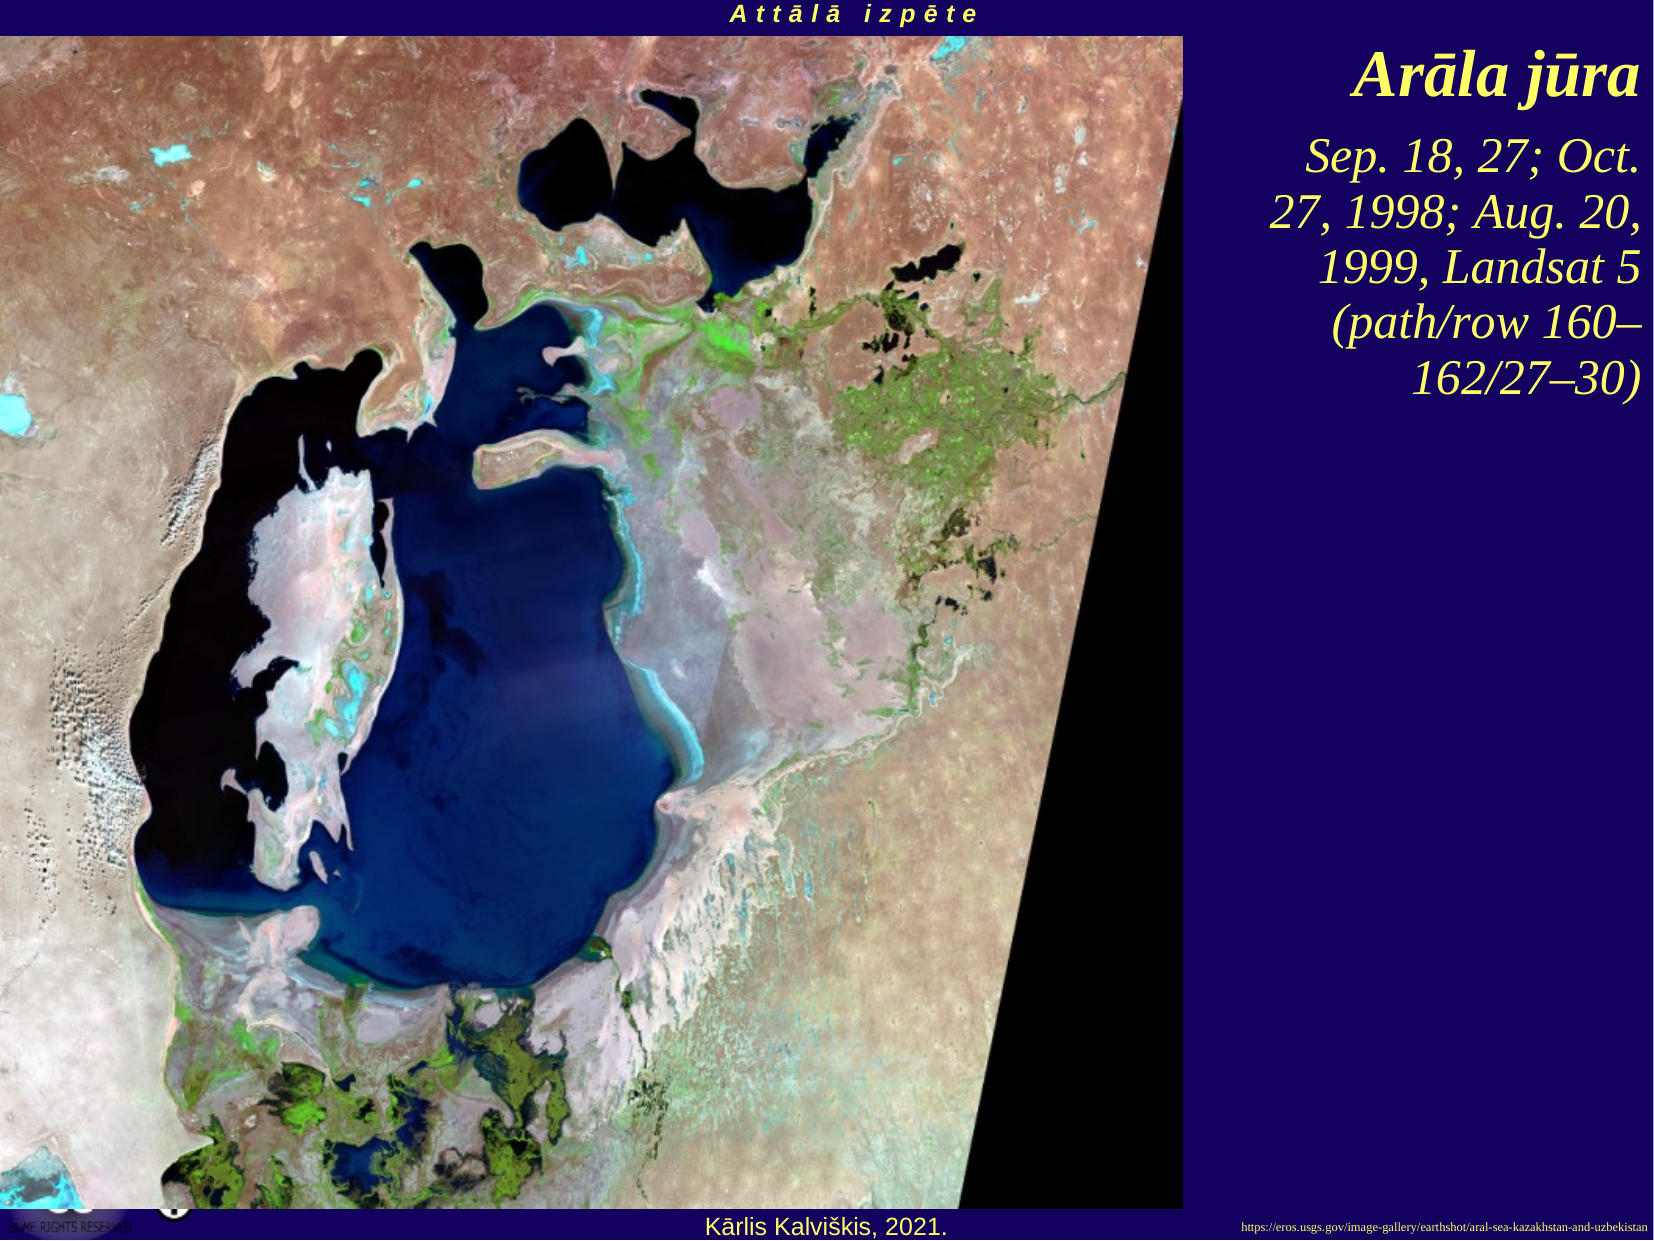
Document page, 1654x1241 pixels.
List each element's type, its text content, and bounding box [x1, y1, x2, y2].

picture [0, 36, 1183, 1241]
text_box Arāla jūra Sep. 18, 27; Oct. 27, 1998; Aug. 20, 1999, Landsat 5 (path/row 160–162/27–30) [1187, 36, 1654, 405]
text_box https://eros.usgs.gov/image-gallery/earthshot/aral-sea-kazakhstan-and-uzbekistan [1235, 1214, 1654, 1241]
